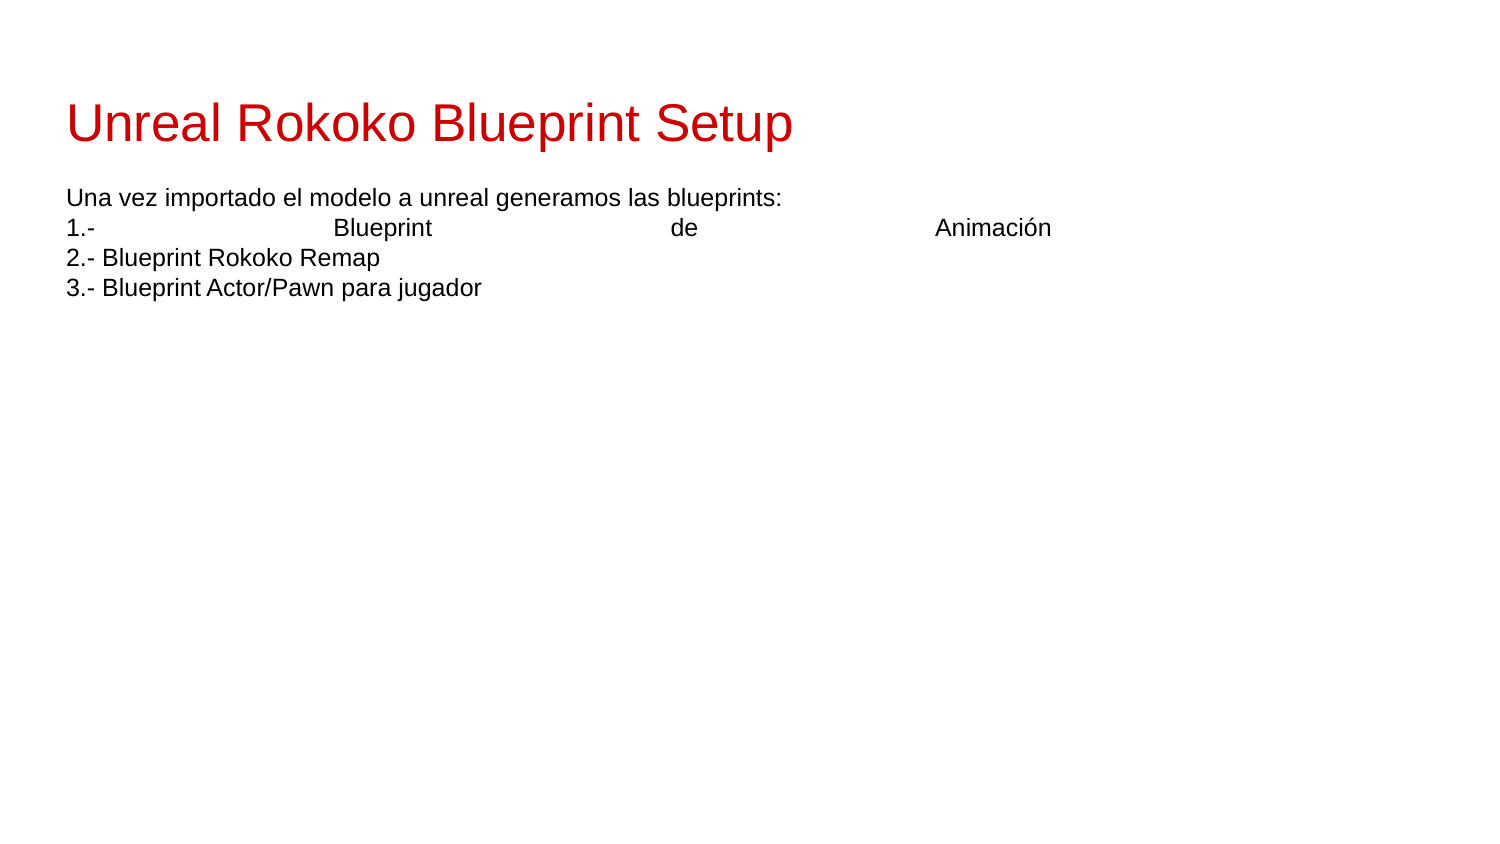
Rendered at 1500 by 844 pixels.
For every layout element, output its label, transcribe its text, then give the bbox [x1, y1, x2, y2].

title Unreal Rokoko Blueprint Setup [51, 72, 1449, 167]
text_box Una vez importado el modelo a unreal generamos las blueprints: 1.- Blueprint de Animación 2.- Blueprint Rokoko Remap 3.- Blueprint Actor/Pawn para jugador [51, 166, 1068, 317]
